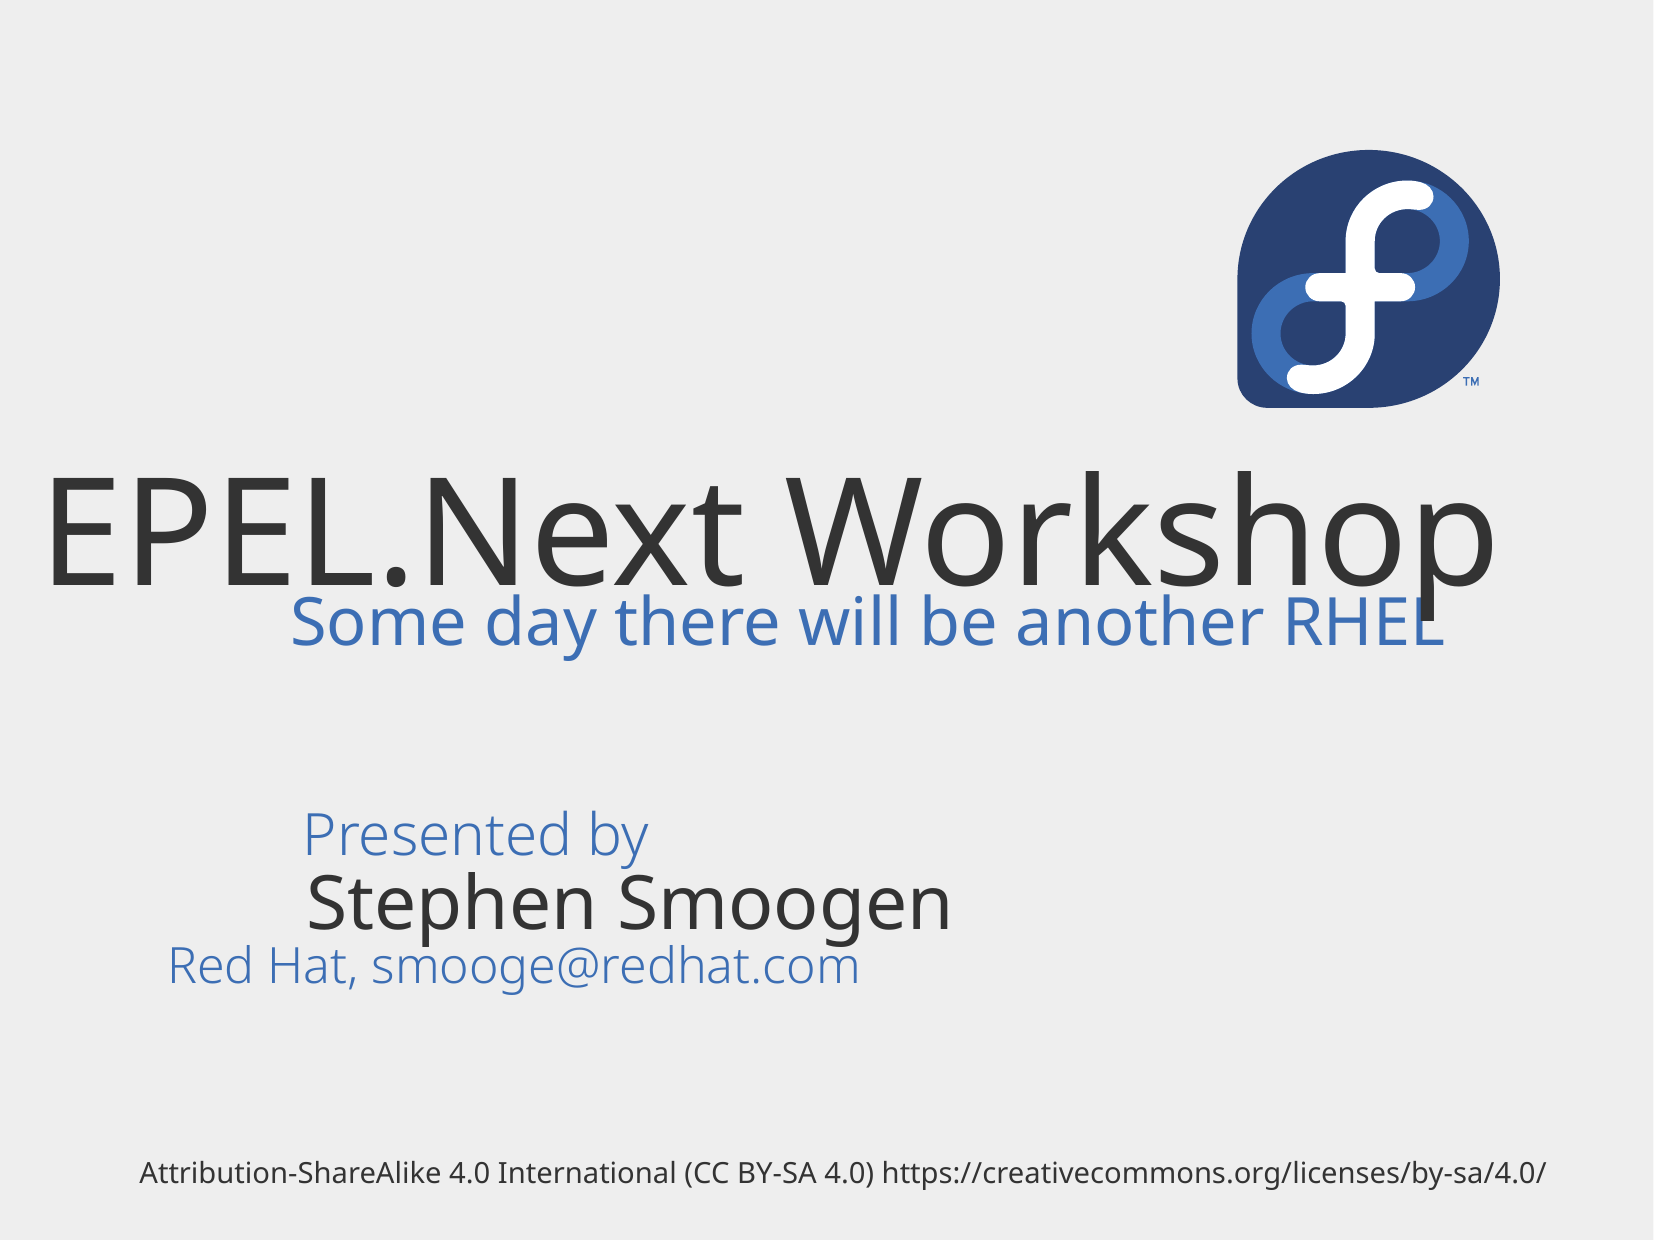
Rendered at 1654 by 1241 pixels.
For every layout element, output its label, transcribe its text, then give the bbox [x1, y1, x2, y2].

text_box Stephen Smoogen [291, 841, 1043, 949]
text_box Attribution-ShareAlike 4.0 International (CC BY-SA 4.0) https://creativecommons.org/licenses/by-sa/4.0/ [36, 1144, 1652, 1240]
picture [1237, 149, 1500, 408]
subtitle Some day there will be another RHEL [100, 616, 1447, 671]
text_box Red Hat, smooge@redhat.com [152, 922, 946, 999]
text_box Presented by [288, 785, 699, 872]
text_box EPEL.Next Workshop [0, 417, 1516, 616]
